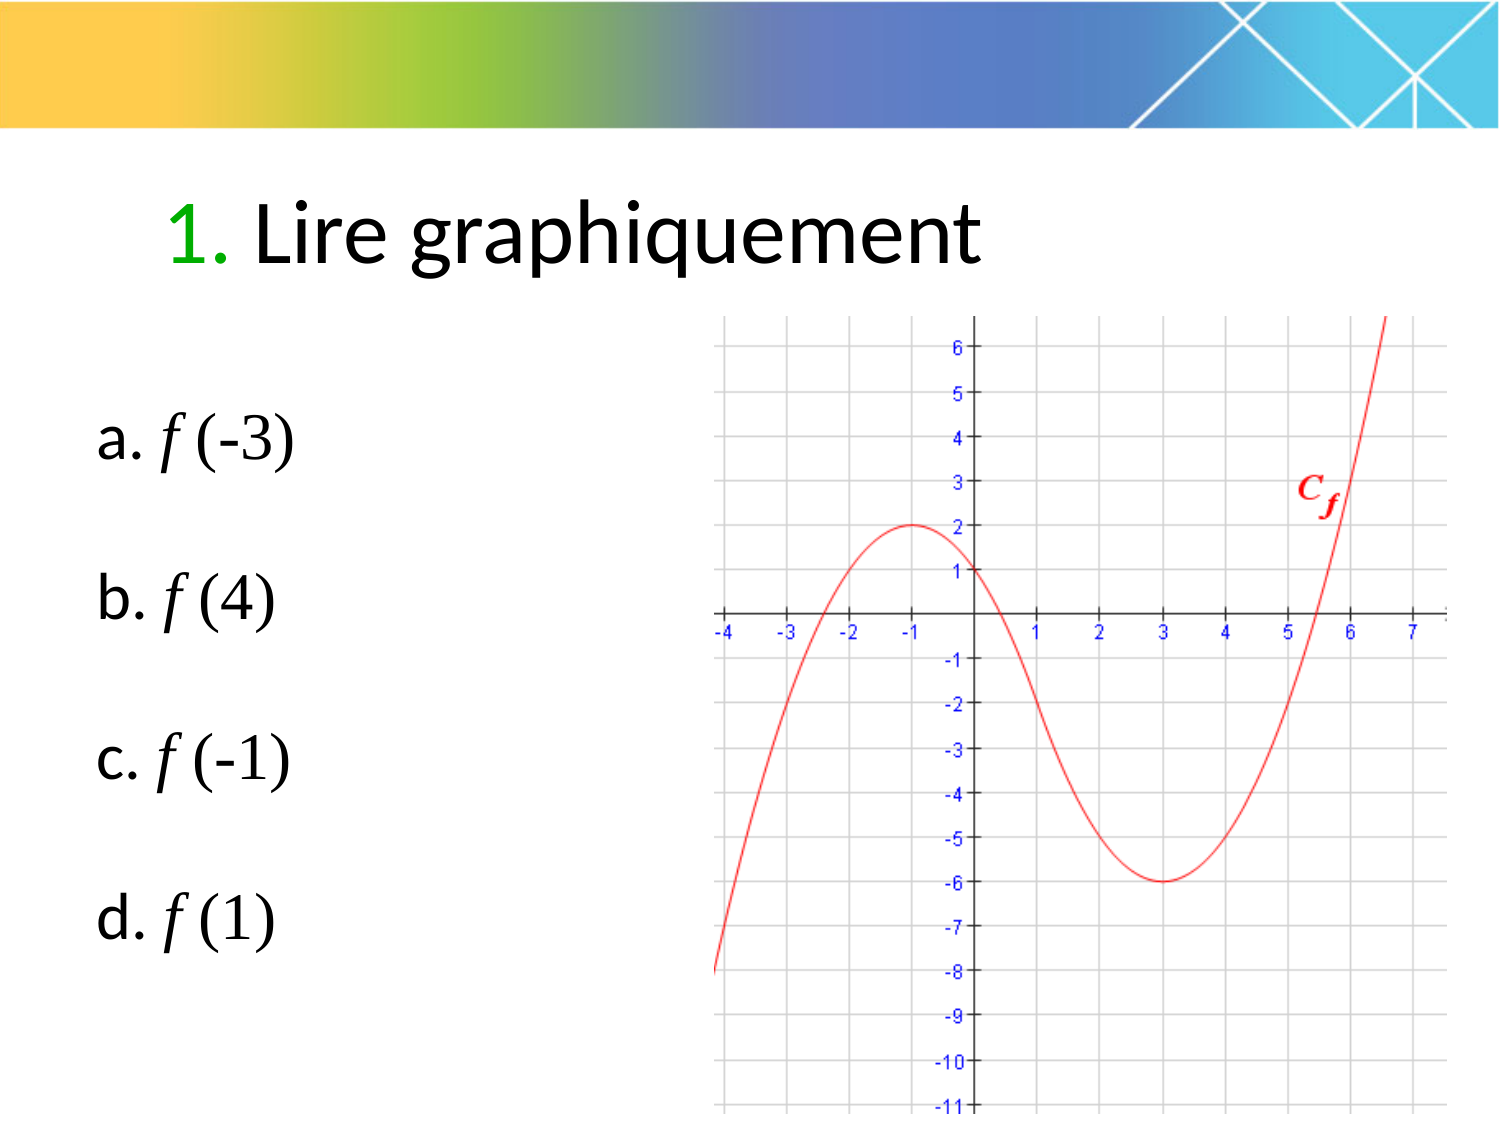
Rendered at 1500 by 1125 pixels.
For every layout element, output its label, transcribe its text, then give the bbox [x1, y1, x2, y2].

text_box a. f (-3) b. f (4) c. f (-1) d. f (1) [81, 385, 691, 1040]
picture [714, 316, 1447, 1115]
title 1. Lire graphiquement [75, 164, 1425, 305]
picture [0, 0, 1500, 130]
